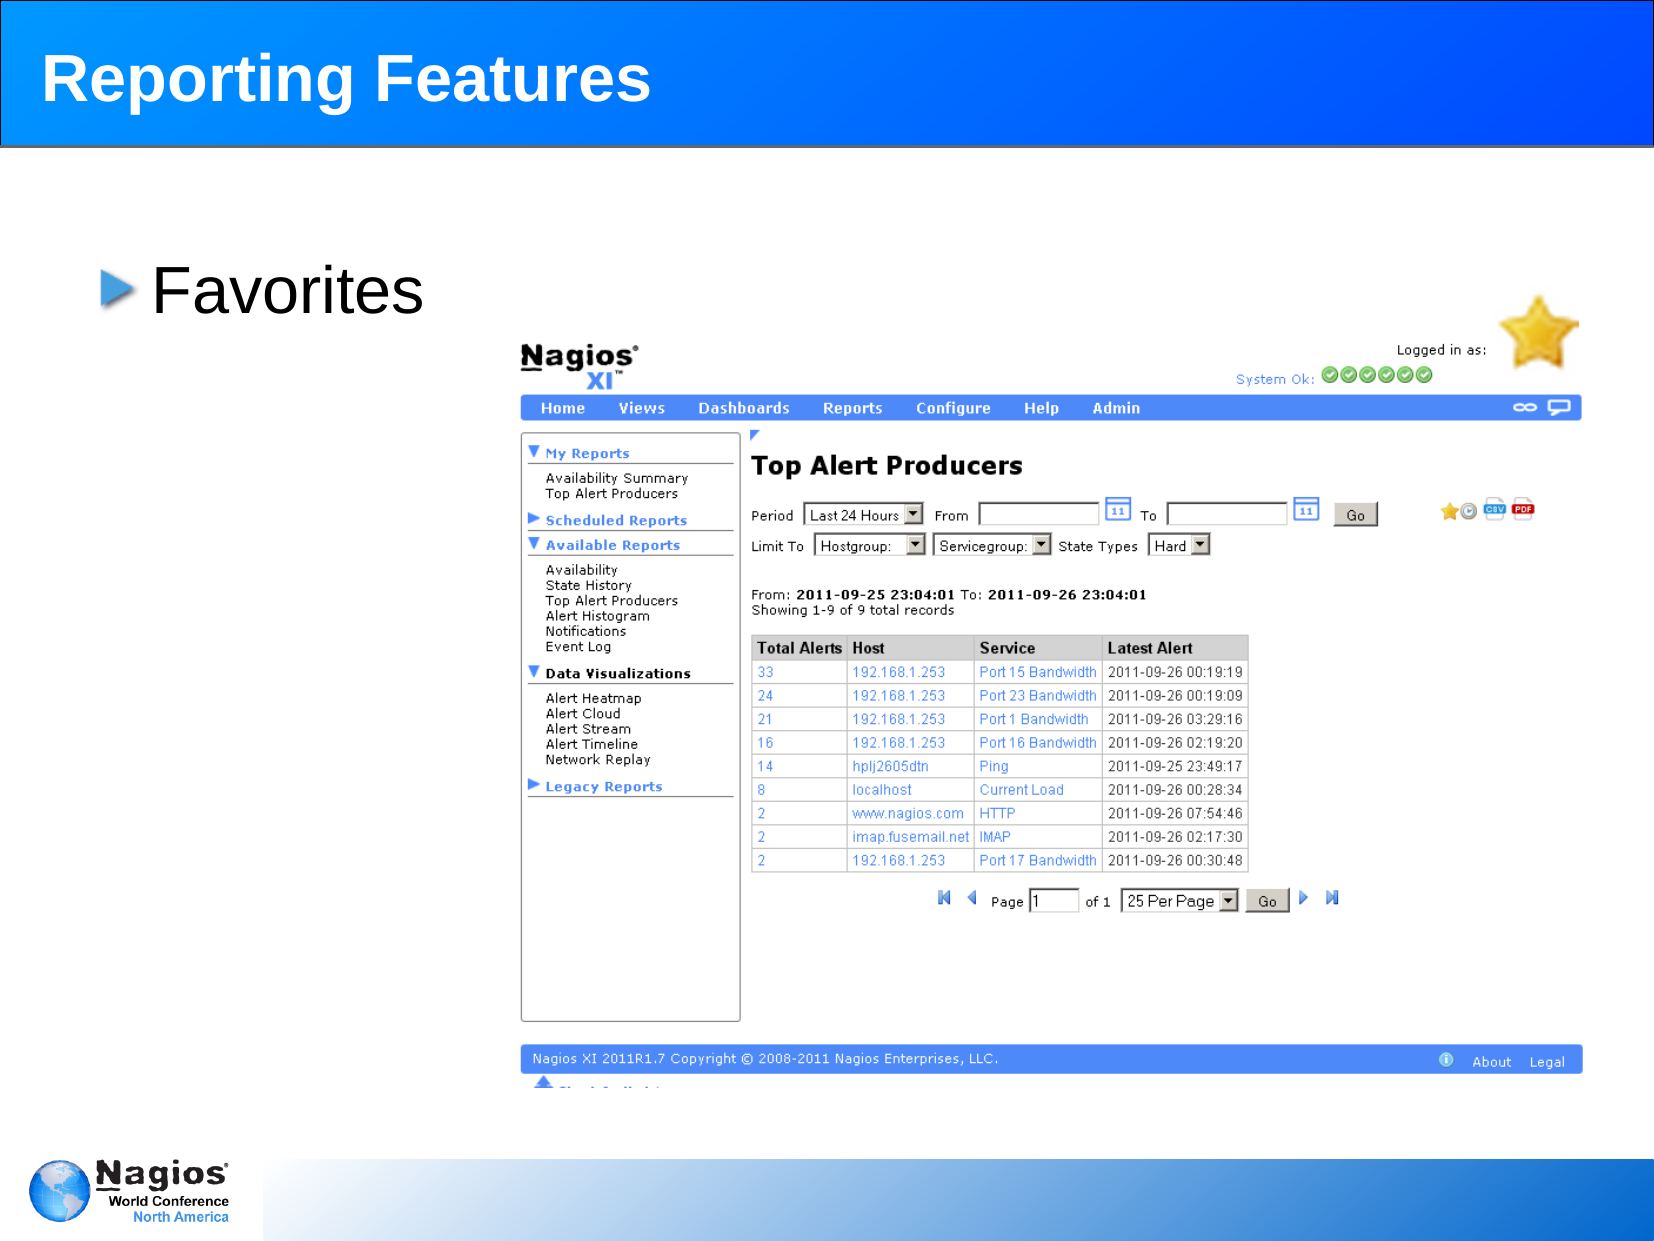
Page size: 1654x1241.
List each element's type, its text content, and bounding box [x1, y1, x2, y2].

picture [515, 282, 1584, 1088]
picture [29, 1159, 229, 1235]
title Reporting Features [41, 36, 1248, 120]
list Favorites [80, 253, 1569, 1058]
